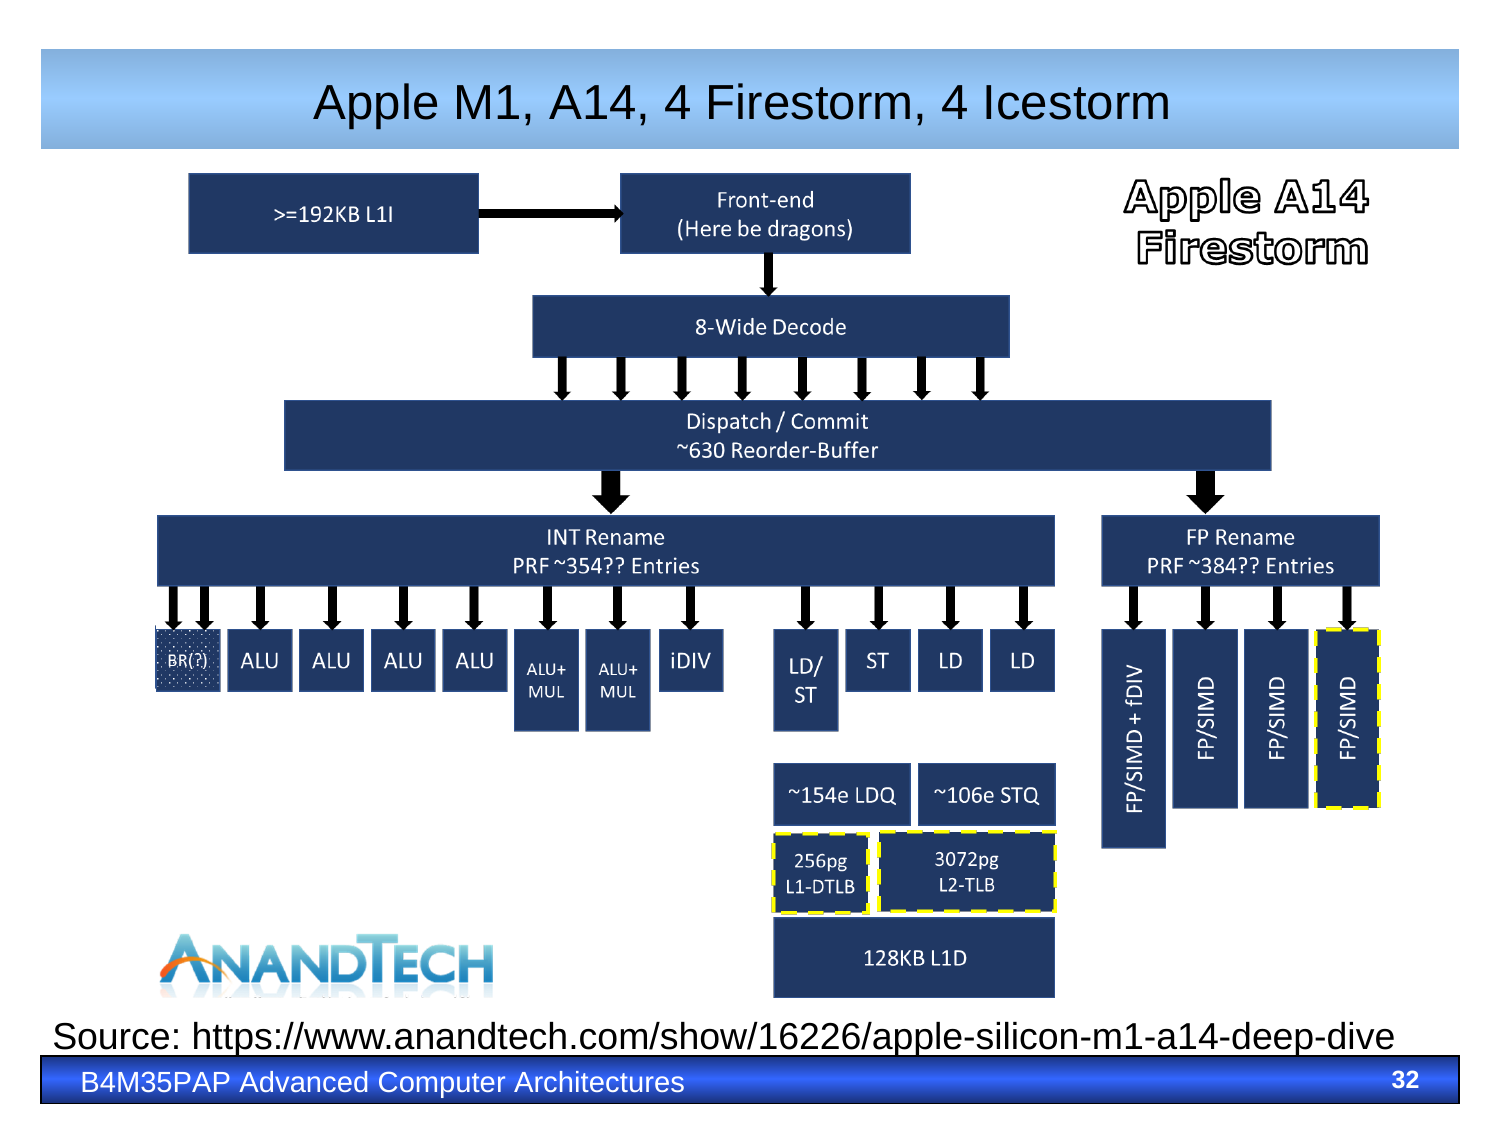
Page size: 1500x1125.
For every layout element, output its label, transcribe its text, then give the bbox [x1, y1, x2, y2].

title Apple M1, A14, 4 Firestorm, 4 Icestorm [41, 49, 1459, 149]
picture [124, 149, 1411, 1008]
text_box Source: https://www.anandtech.com/show/16226/apple-silicon-m1-a14-deep-dive [37, 1008, 1450, 1066]
